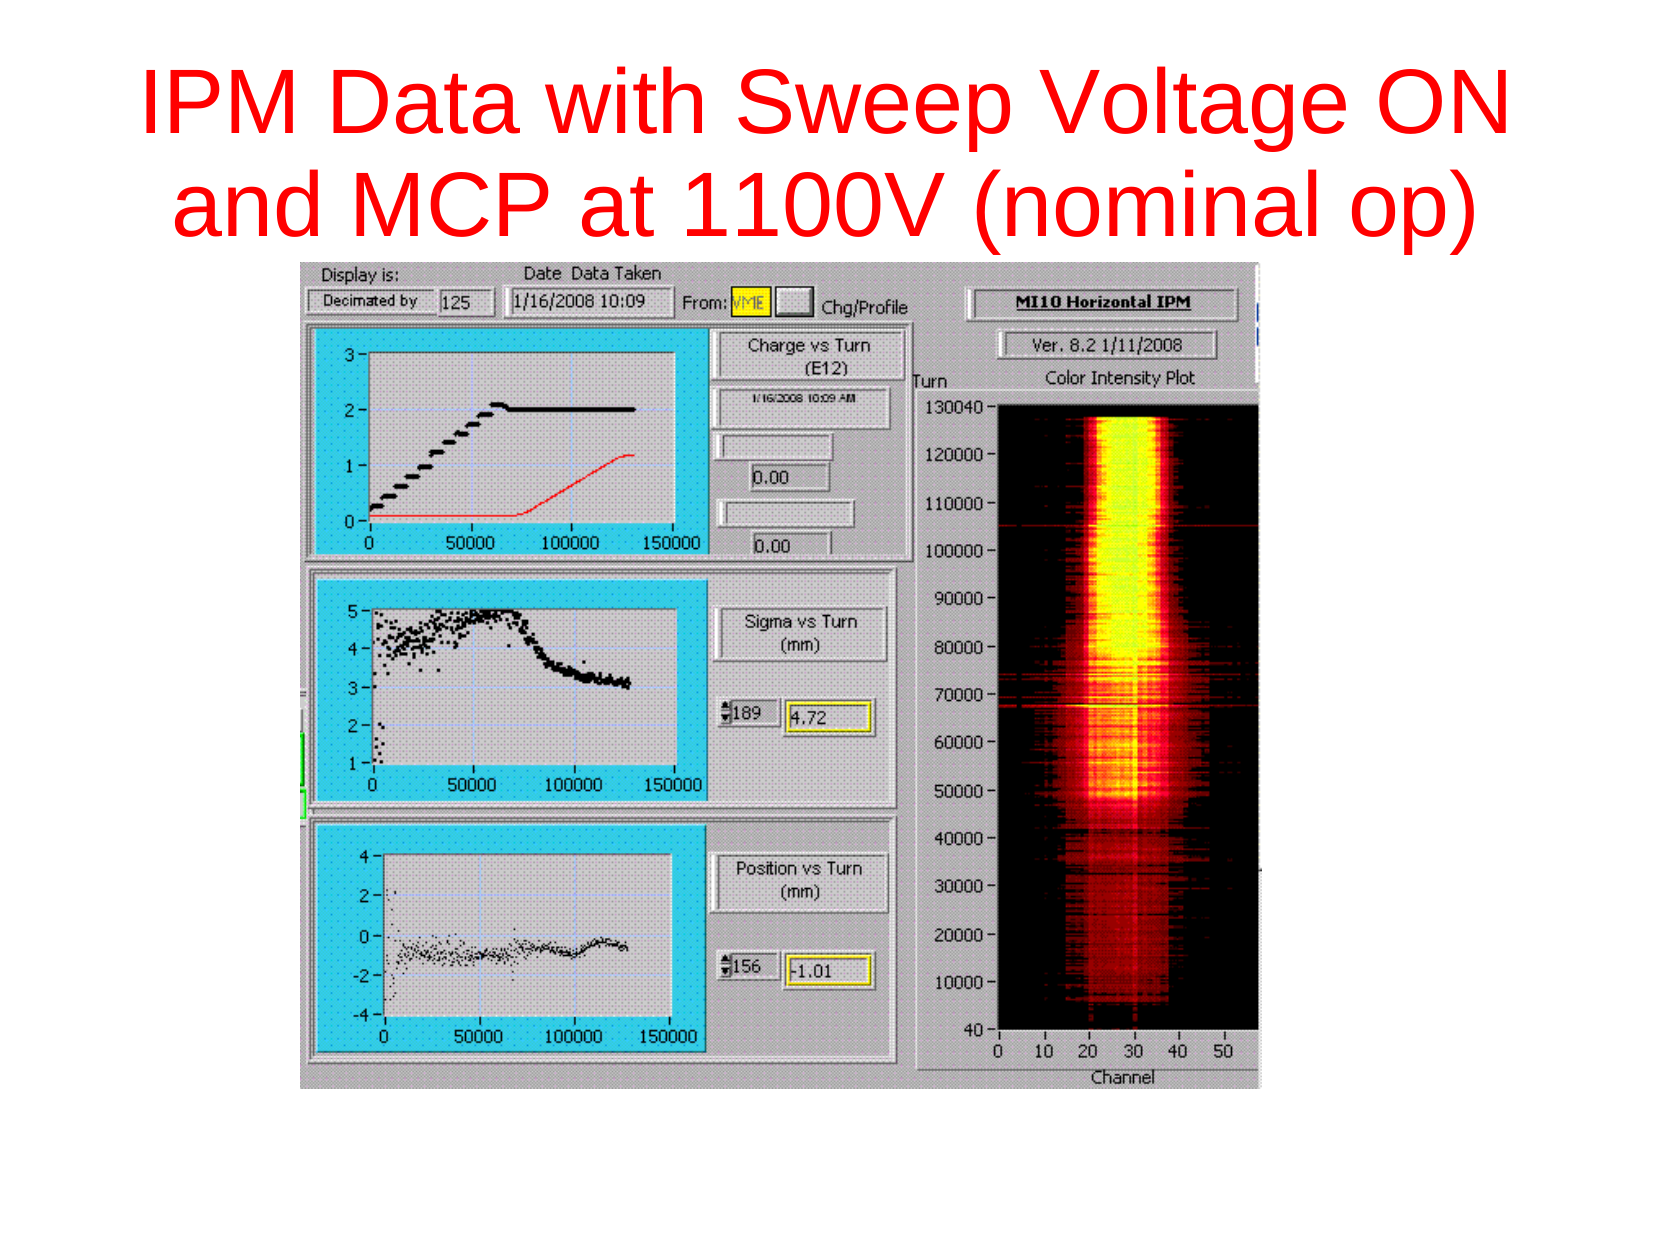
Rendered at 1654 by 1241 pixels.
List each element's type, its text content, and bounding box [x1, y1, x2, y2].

picture [300, 262, 1262, 1089]
title IPM Data with Sweep Voltage ON and MCP at 1100V (nominal op) [82, 50, 1571, 256]
